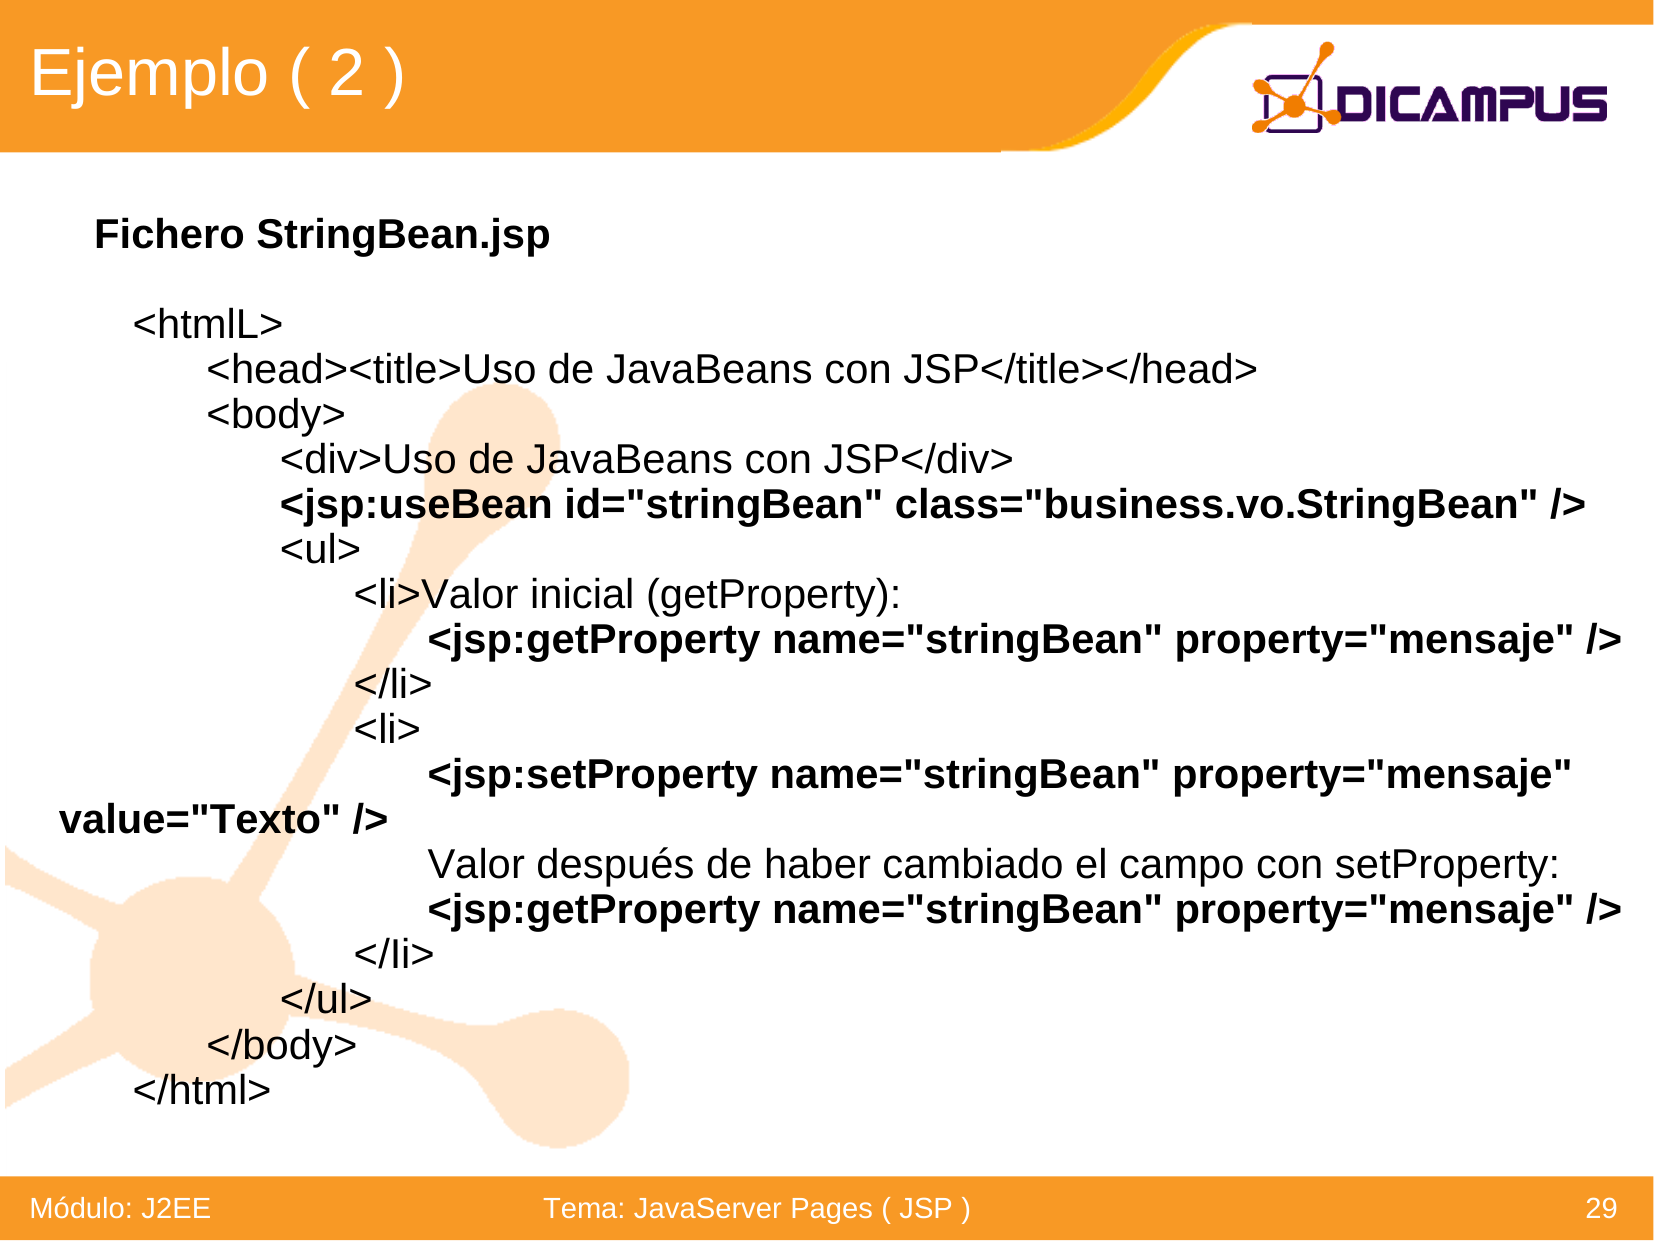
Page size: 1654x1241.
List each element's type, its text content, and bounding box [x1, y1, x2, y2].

text_box <number> [1469, 1185, 1633, 1233]
text_box Módulo: J2EE [29, 1192, 473, 1225]
picture [5, 362, 663, 1176]
picture [1001, 4, 1607, 135]
text_box [0, 1176, 1654, 1241]
text_box Fichero StringBean.jsp <htmlL> <head><title>Uso de JavaBeans con JSP</title></head> <body> <div>Uso de JavaBeans con JSP</div> <jsp:useBean id="stringBean" class="business.vo.StringBean" /> <ul> <li>Valor inicial (getProperty): <jsp:getProperty name="stringBean" property="mensaje" /> </li> <li> <jsp:setProperty name="stringBean" property="mensaje" value="Texto" /> Valor después de haber cambiado el campo con setProperty: <jsp:getProperty name="stringBean" property="mensaje" /> </Ii> </ul> </body> </html> [59, 135, 1625, 1114]
text_box [0, 0, 1654, 153]
text_box Ejemplo ( 2 ) [29, 37, 1001, 111]
text_box Tema: JavaServer Pages ( JSP ) [543, 1192, 1447, 1225]
